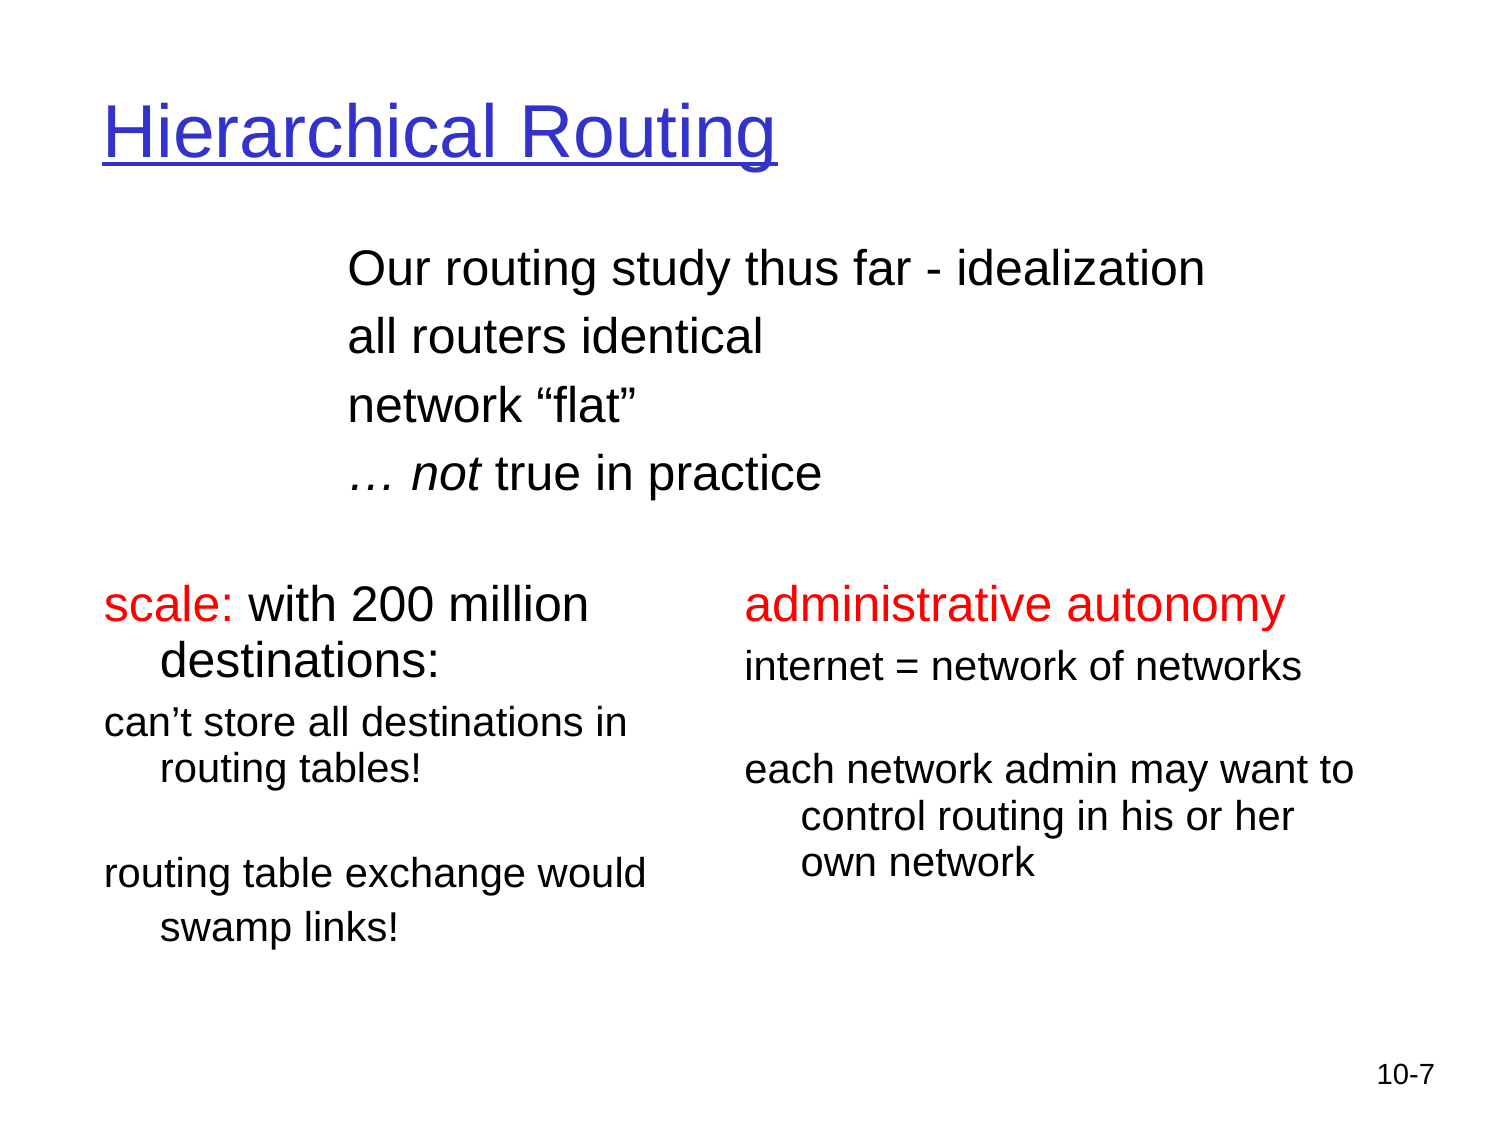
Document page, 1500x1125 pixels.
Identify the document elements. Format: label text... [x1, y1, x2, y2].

text_box Our routing study thus far - idealization all routers identical network “flat” … not true in practice [332, 232, 1407, 496]
list scale: with 200 million destinations: can’t store all destinations in routing tables! routing table exchange would swamp links! [88, 568, 714, 1097]
title Hierarchical Routing [87, 37, 1363, 225]
list administrative autonomy internet = network of networks each network admin may want to control routing in his or her own network [729, 568, 1389, 982]
